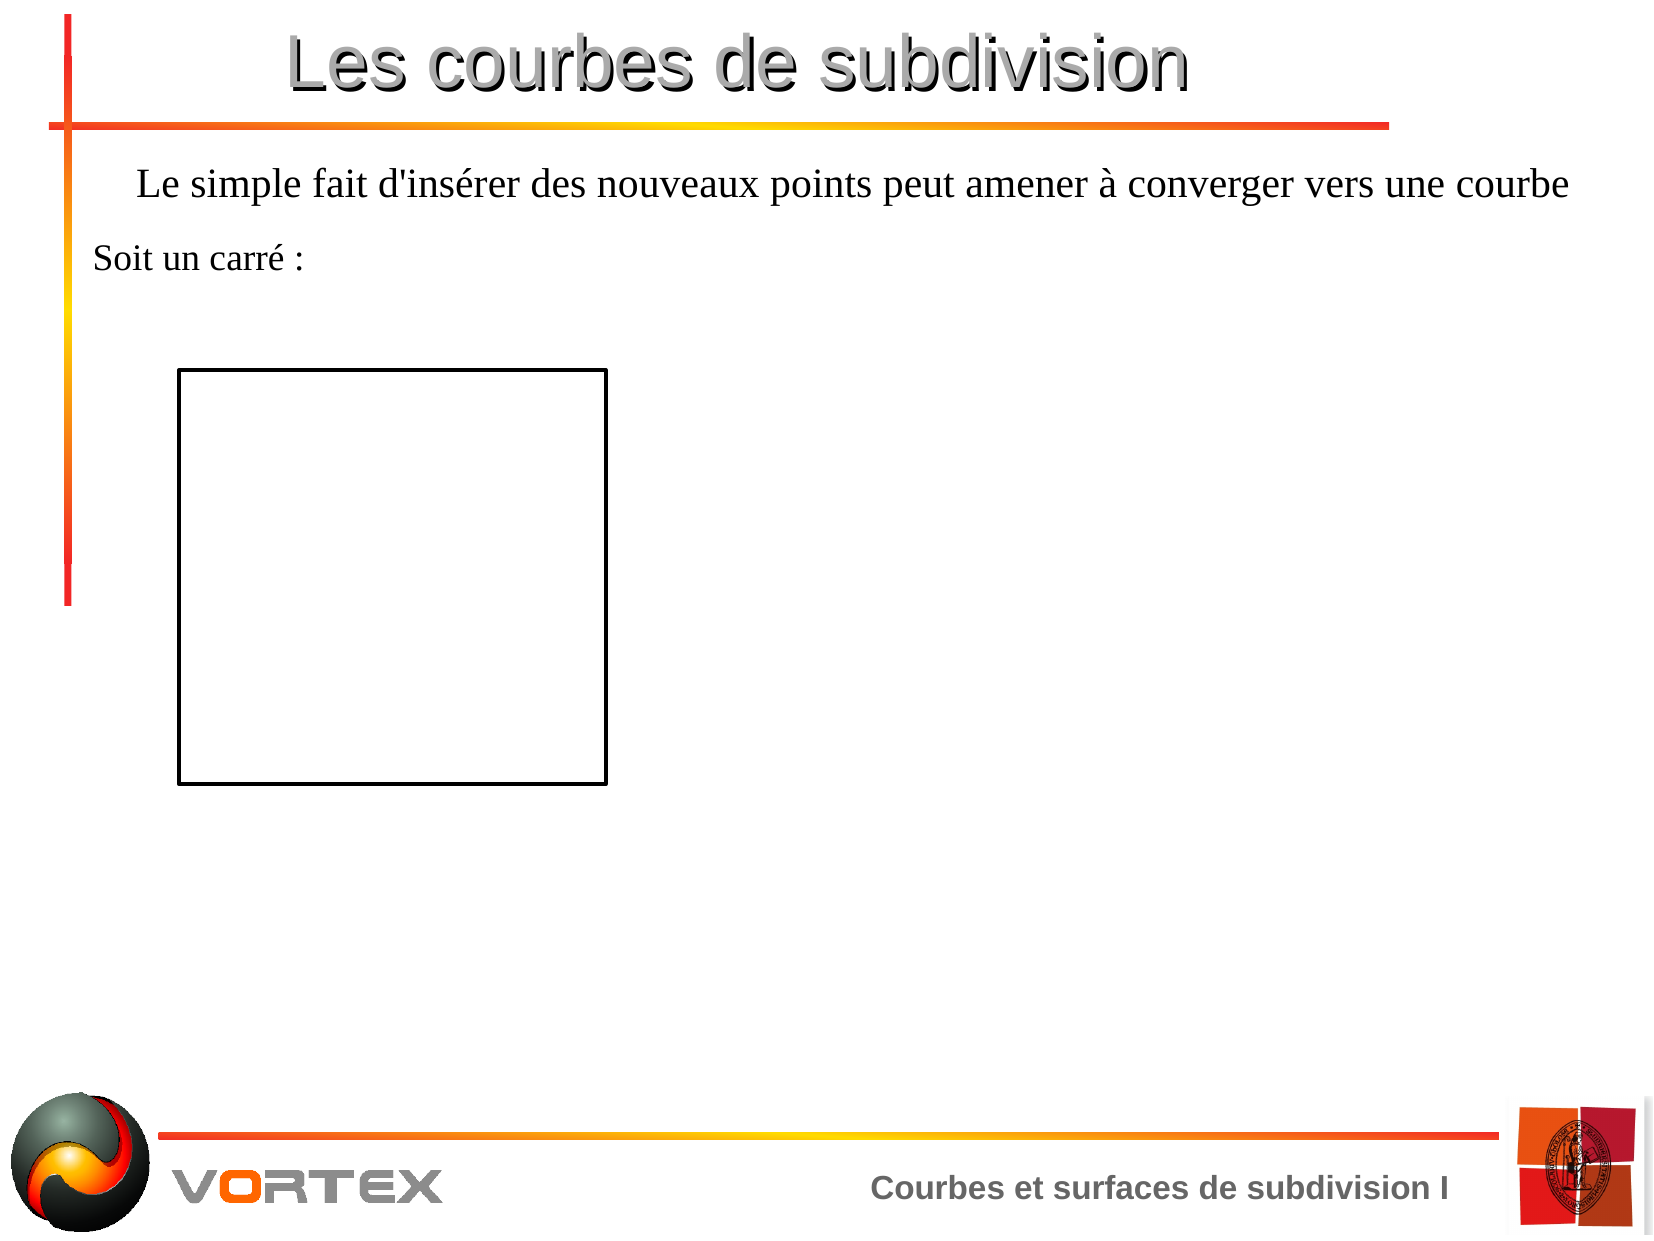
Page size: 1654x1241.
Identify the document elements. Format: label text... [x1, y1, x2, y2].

picture [11, 1092, 443, 1232]
list Le simple fait d'insérer des nouveaux points peut amener à converger vers une courbe Soit un carré : [75, 160, 1625, 1103]
title Les courbes de subdivision [82, 4, 1392, 120]
picture [1505, 1096, 1653, 1235]
